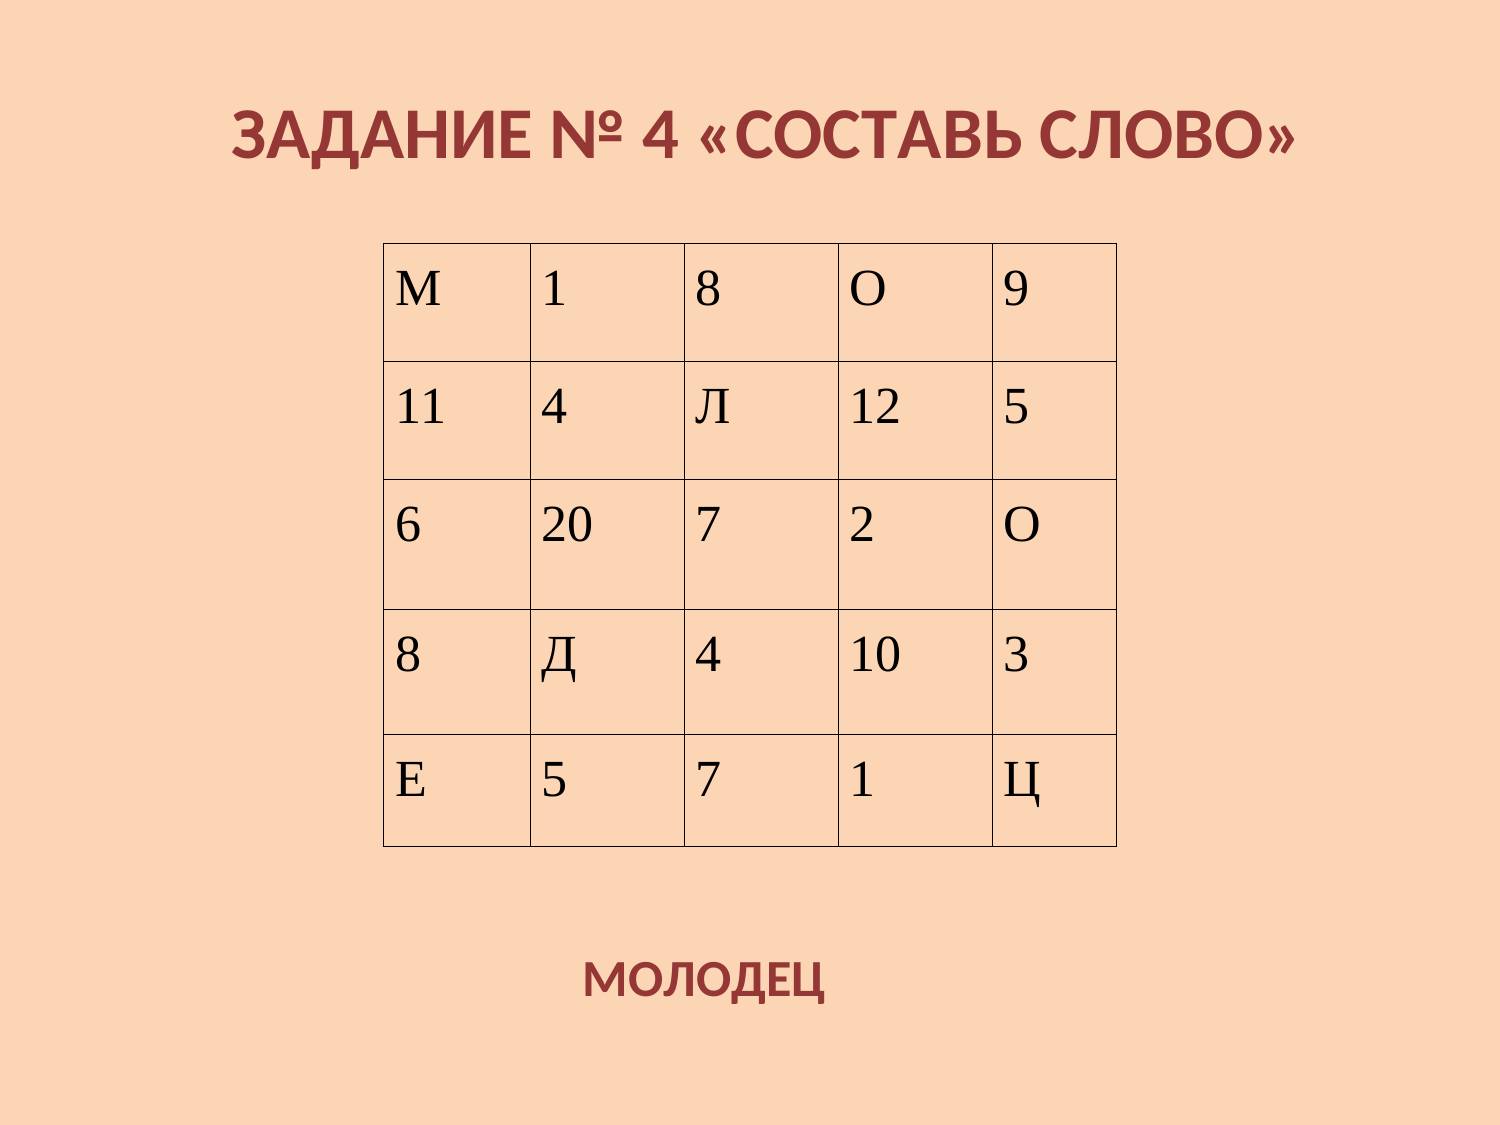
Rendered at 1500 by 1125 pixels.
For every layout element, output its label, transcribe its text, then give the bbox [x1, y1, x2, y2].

table_cell 5 [993, 362, 1116, 479]
table_cell 20 [531, 480, 684, 609]
text_box МОЛОДЕЦ [208, 936, 1201, 1015]
table_cell Е [384, 735, 530, 846]
table_cell О [993, 480, 1116, 609]
table_header 8 [685, 244, 838, 361]
table_cell 5 [531, 735, 684, 846]
table_cell 3 [993, 610, 1116, 734]
table_cell Л [685, 362, 838, 479]
table_cell 4 [531, 362, 684, 479]
table_header 1 [531, 244, 684, 361]
table_cell 6 [384, 480, 530, 609]
table_cell 7 [685, 480, 838, 609]
table_cell 10 [839, 610, 992, 734]
table_cell Д [531, 610, 684, 734]
table_cell 11 [384, 362, 530, 479]
table_cell 8 [384, 610, 530, 734]
table_header О [839, 244, 992, 361]
table_cell 1 [839, 735, 992, 846]
table_header 9 [993, 244, 1116, 361]
text_box ЗАДАНИЕ № 4 «СОСТАВЬ СЛОВО» [76, 78, 1459, 182]
table_cell 12 [839, 362, 992, 479]
table_cell 7 [685, 735, 838, 846]
table_header М [384, 244, 530, 361]
table_cell Ц [993, 735, 1116, 846]
table_cell 2 [839, 480, 992, 609]
table_cell 4 [685, 610, 838, 734]
